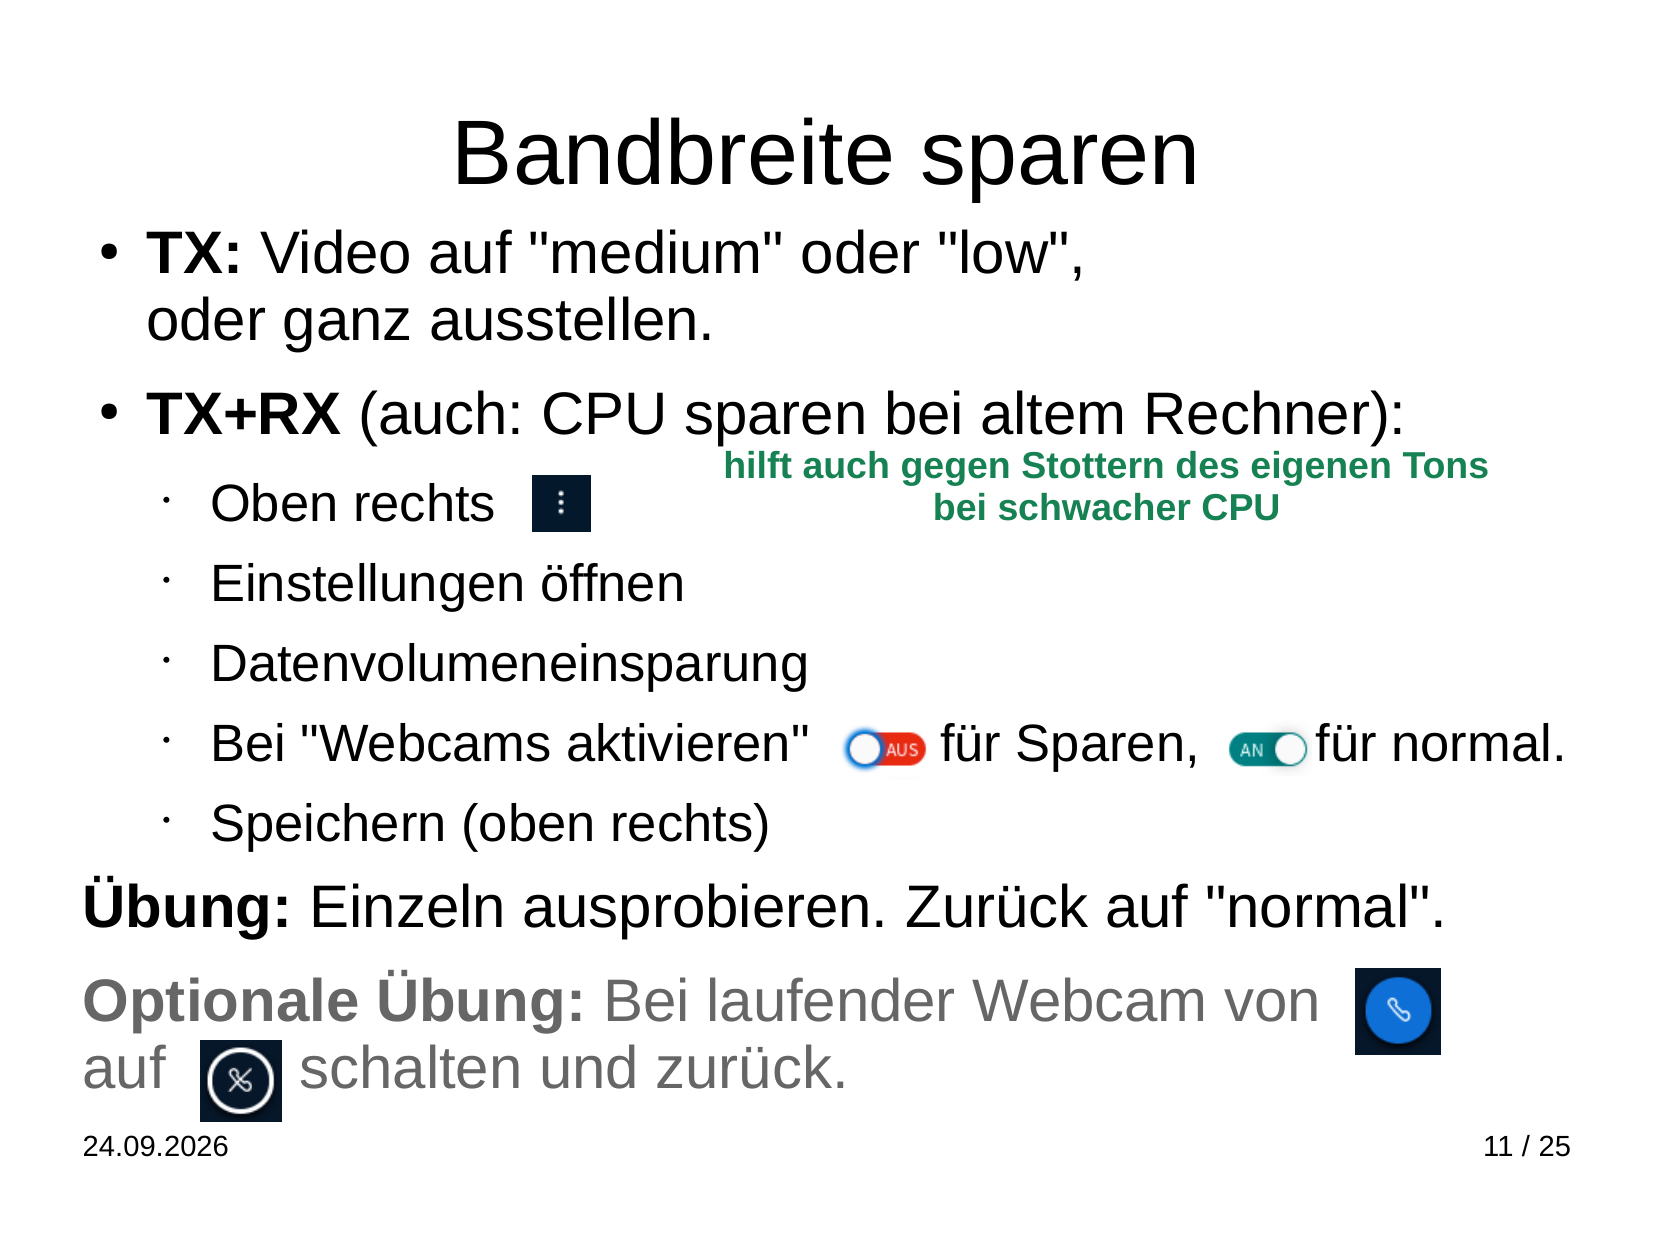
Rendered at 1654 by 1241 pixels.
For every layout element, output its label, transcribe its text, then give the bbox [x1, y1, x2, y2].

picture [1220, 720, 1312, 776]
picture [836, 717, 934, 780]
list TX: Video auf "medium" oder "low", oder ganz ausstellen. TX+RX (auch: CPU sparen bei altem Rechner): Oben rechts Einstellungen öffnen Datenvolumeneinsparung Bei "Webcams aktivieren" für Sparen, für normal. Speichern (oben rechts) Übung: Einzeln ausprobieren. Zurück auf "normal". Optionale Übung: Bei laufender Webcam von auf schalten und zurück. [82, 219, 1571, 1111]
picture [200, 1040, 282, 1123]
picture [532, 475, 591, 532]
text_box hilft auch gegen Stottern des eigenen Tons bei schwacher CPU [708, 437, 1506, 536]
picture [1355, 968, 1441, 1055]
title Bandbreite sparen [82, 49, 1571, 219]
